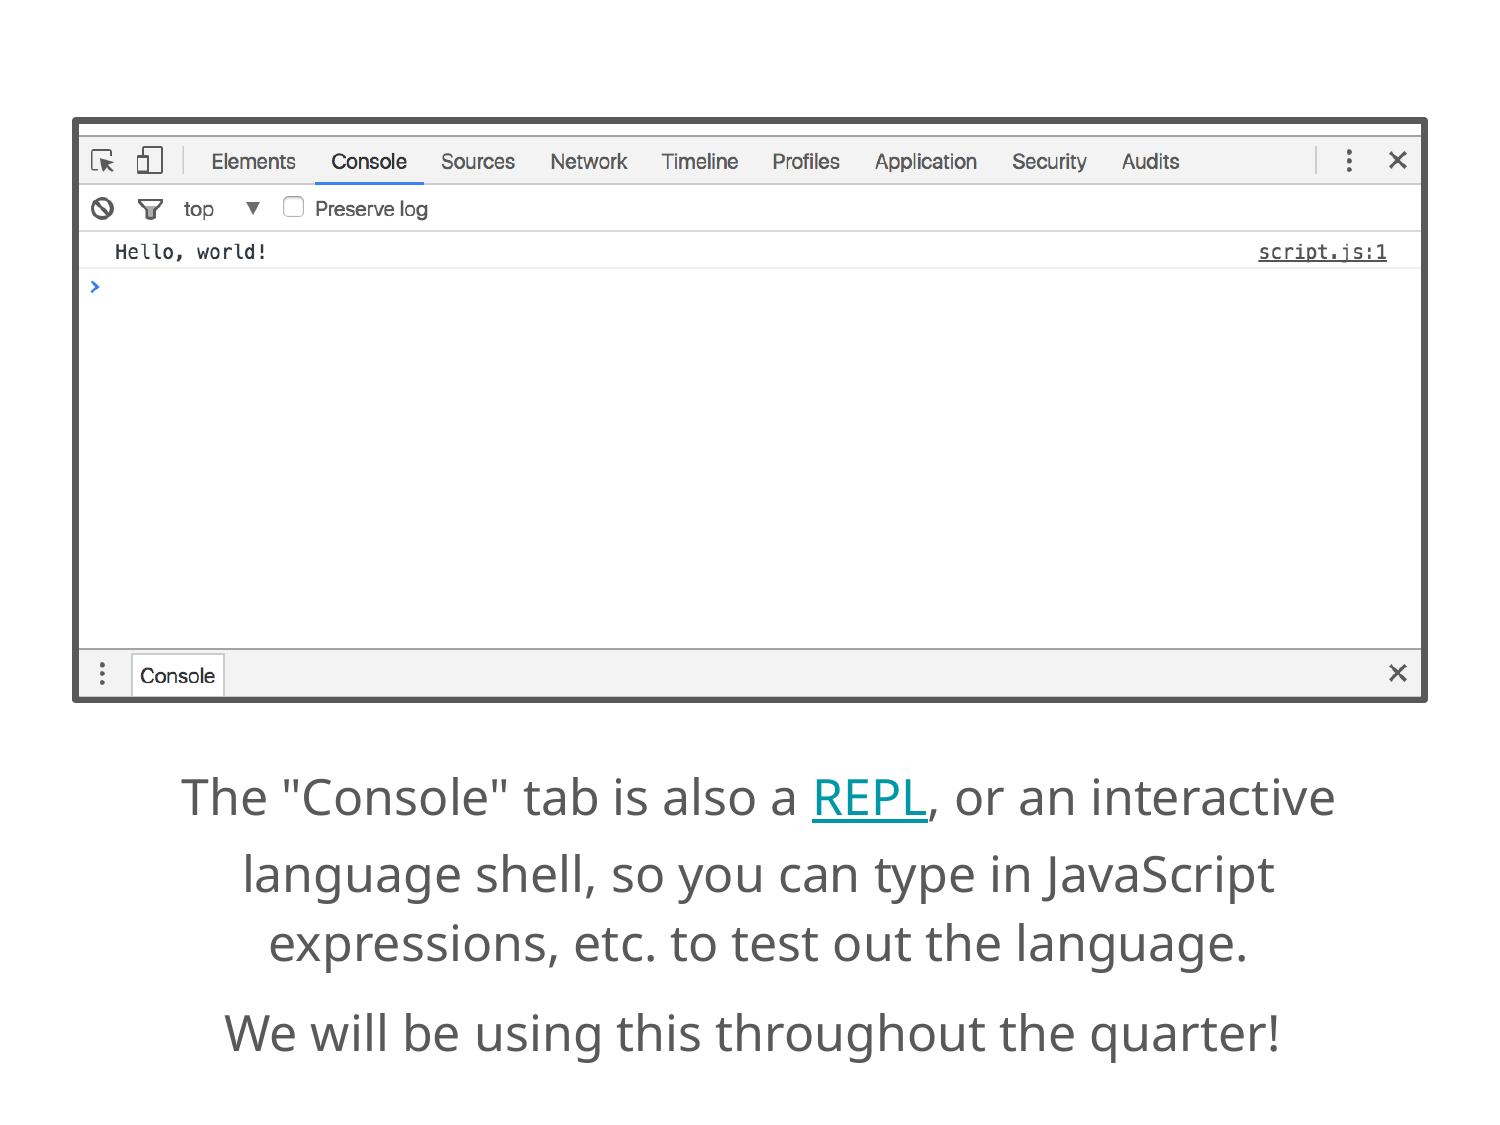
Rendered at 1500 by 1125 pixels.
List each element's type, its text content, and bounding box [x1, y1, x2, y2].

picture [78, 123, 1422, 697]
list The "Console" tab is also a REPL, or an interactive language shell, so you can type in JavaScript expressions, etc. to test out the language. We will be using this throughout the quarter! [137, 739, 1381, 905]
